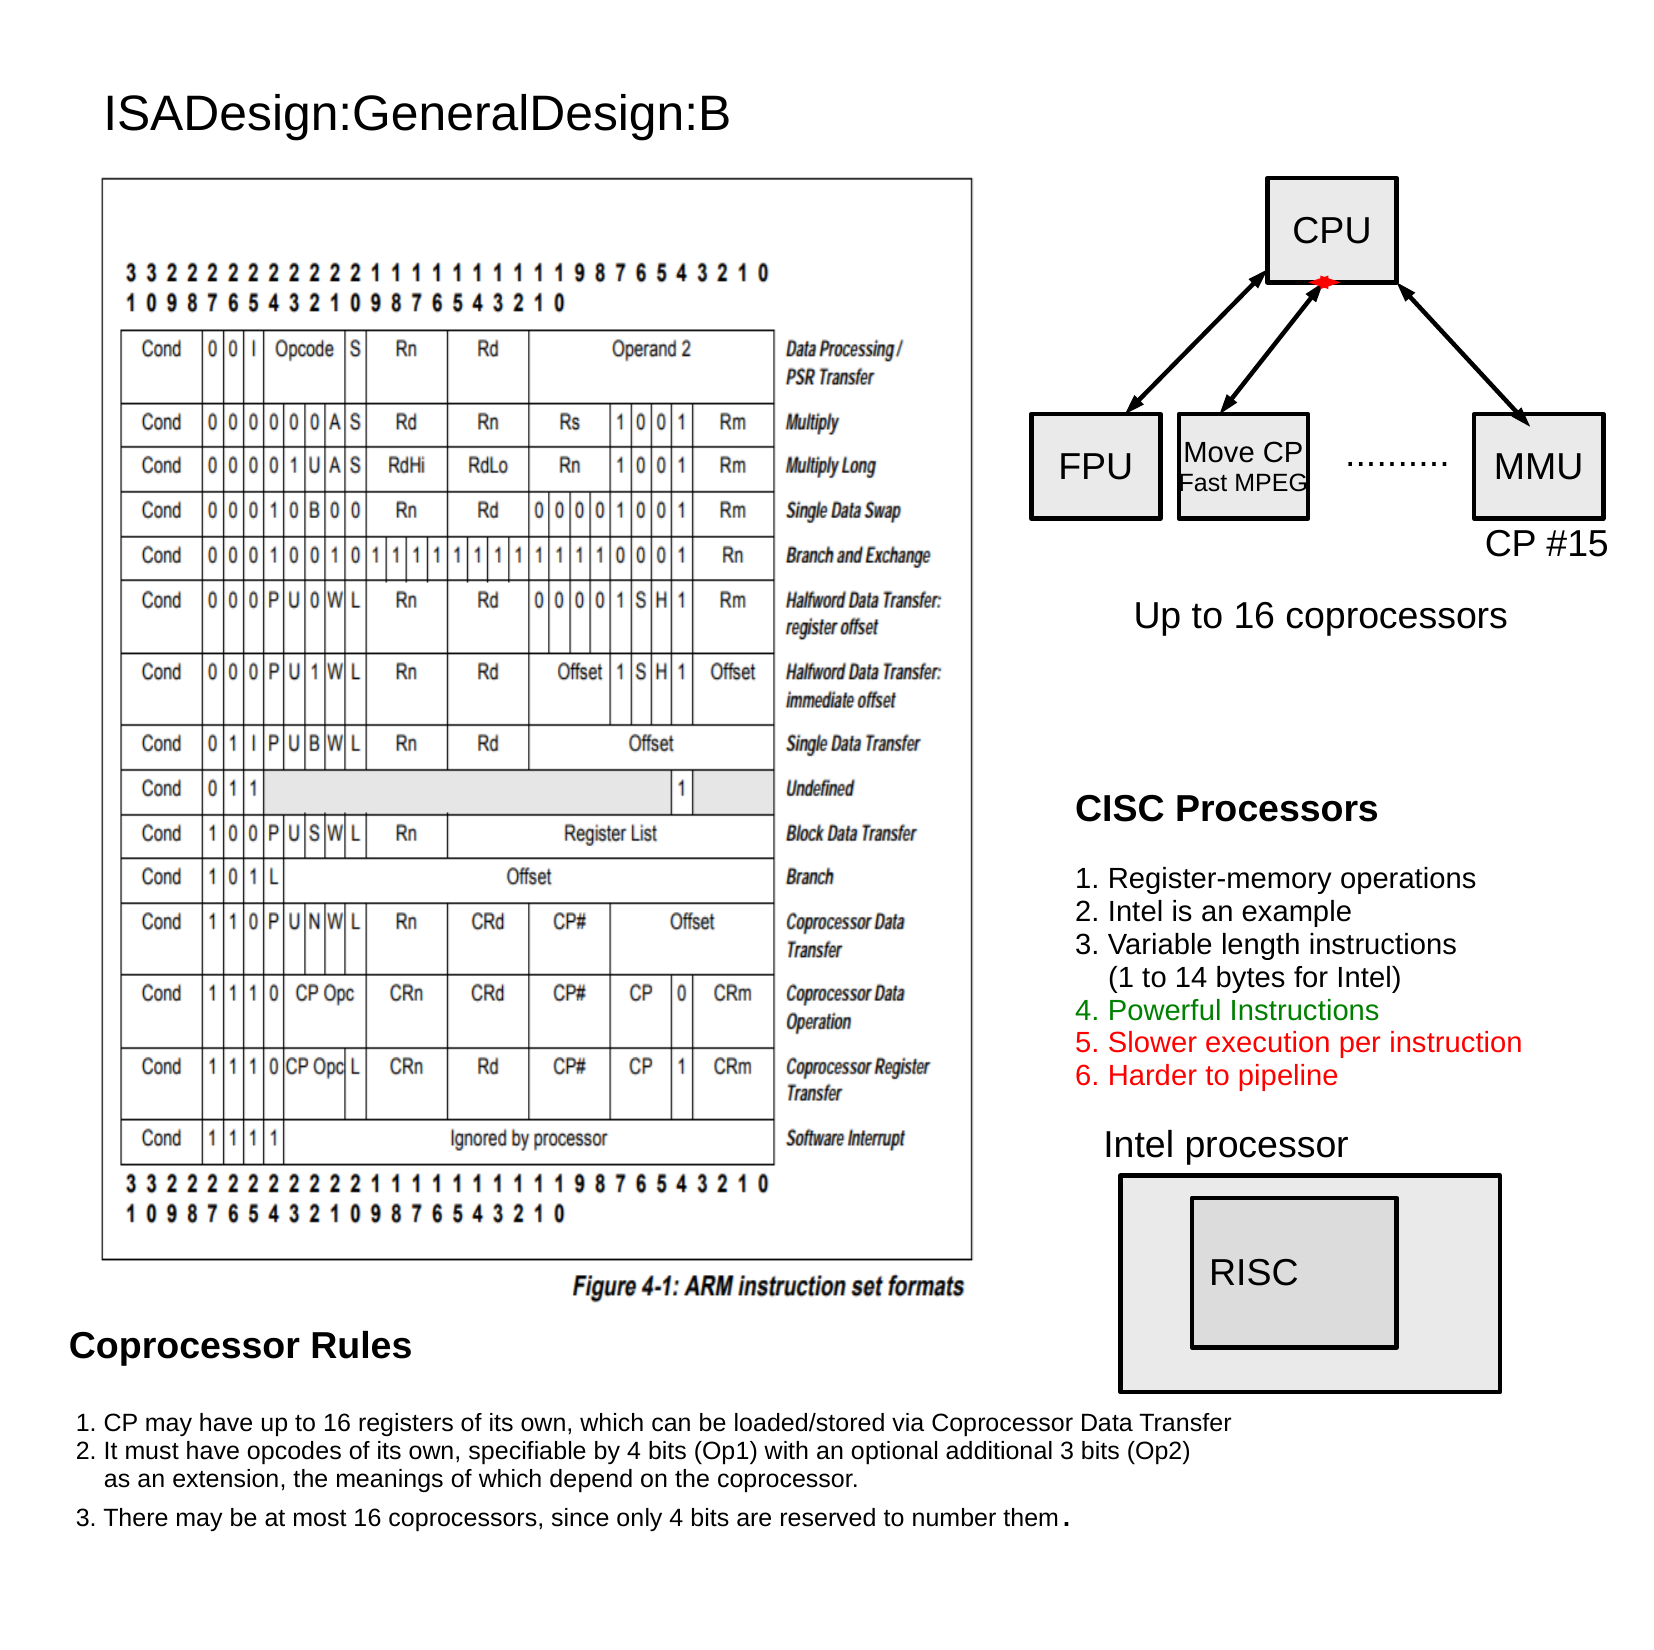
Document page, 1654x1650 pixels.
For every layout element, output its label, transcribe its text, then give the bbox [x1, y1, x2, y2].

text_box [1120, 1175, 1500, 1393]
text_box Coprocessor Rules 1. CP may have up to 16 registers of its own, which can be loaded/stored via Coprocessor Data Transfer 2. It must have opcodes of its own, specifiable by 4 bits (Op1) with an optional additional 3 bits (Op2) as an extension, the meanings of which depend on the coprocessor. 3. There may be at most 16 coprocessors, since only 4 bits are reserved to number them. [51, 1314, 1252, 1589]
text_box CP #15 [1467, 513, 1627, 575]
text_box CISC Processors 1. Register-memory operations 2. Intel is an example 3. Variable length instructions (1 to 14 bytes for Intel) 4. Powerful Instructions 5. Slower execution per instruction 6. Harder to pipeline [1058, 777, 1540, 1202]
text_box .......... [1328, 423, 1468, 485]
text_box Move CP Fast MPEG [1178, 414, 1309, 519]
text_box Intel processor [1086, 1114, 1366, 1176]
text_box ISADesign:GeneralDesign:B [88, 78, 1076, 166]
text_box RISC [1192, 1197, 1397, 1348]
text_box CPU [1267, 177, 1397, 283]
text_box Up to 16 coprocessors [1116, 584, 1526, 646]
picture [88, 165, 1006, 1309]
text_box MMU [1474, 414, 1604, 513]
text_box FPU [1031, 414, 1161, 519]
